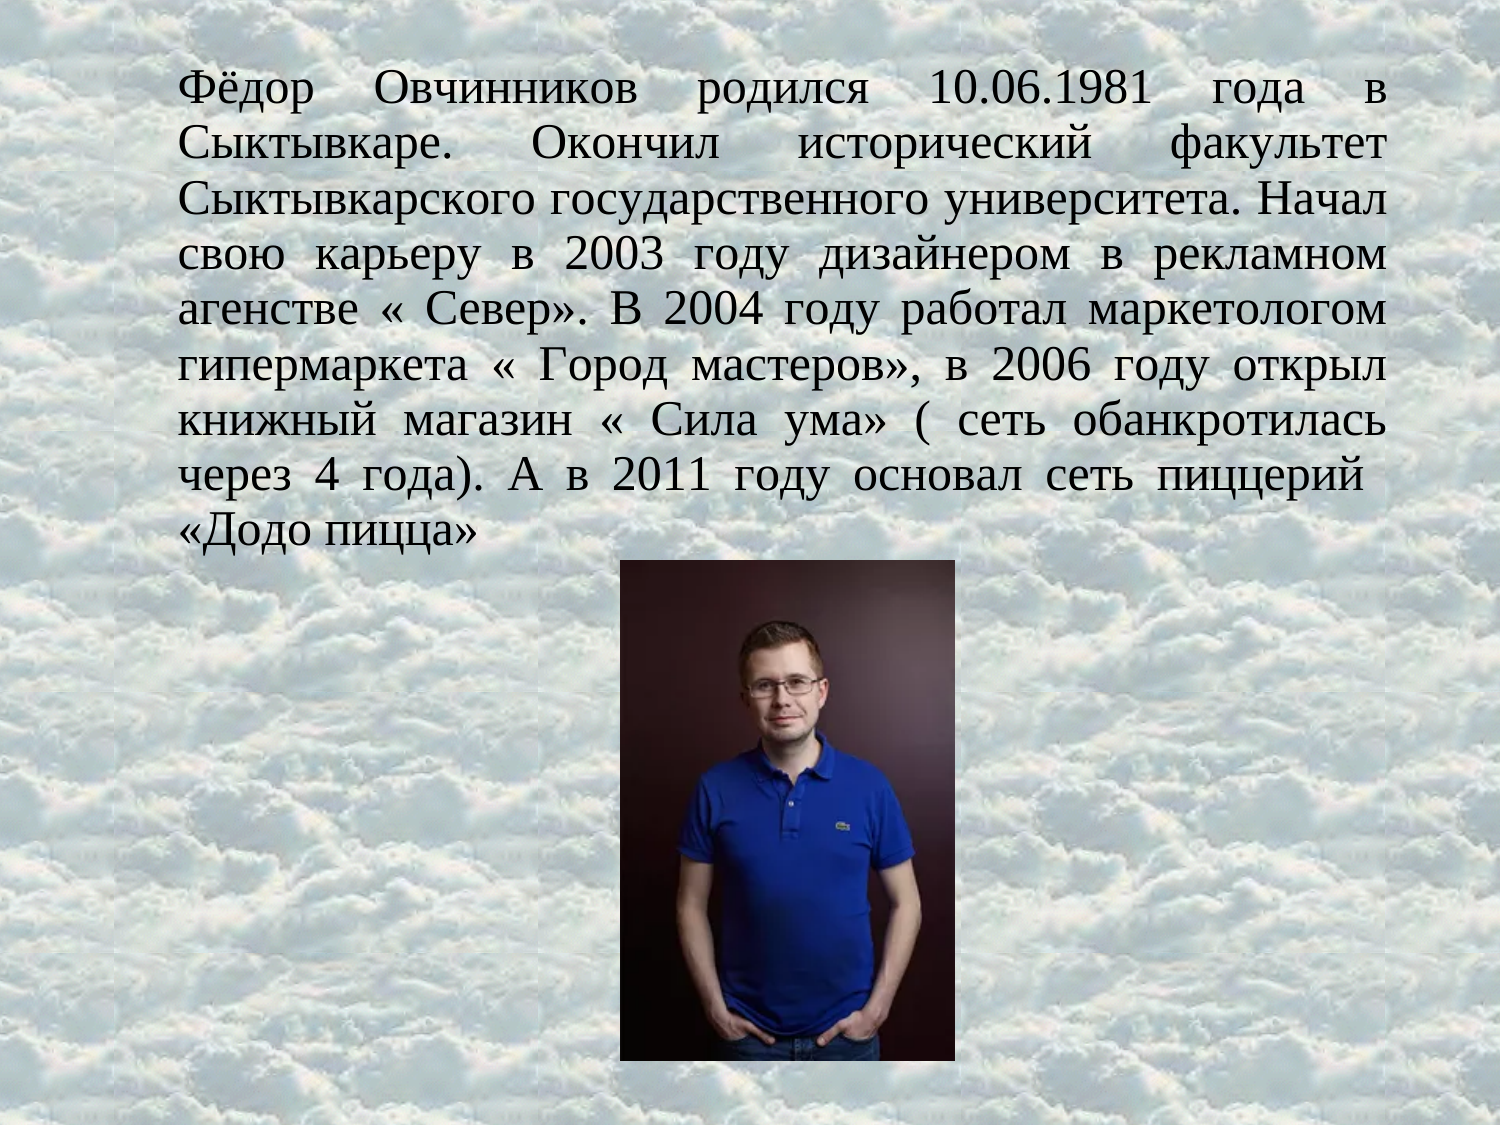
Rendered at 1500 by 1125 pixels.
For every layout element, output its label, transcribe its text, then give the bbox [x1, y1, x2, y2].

picture [0, 0, 1500, 1125]
list Фёдор Овчинников родился 10.06.1981 года в Сыктывкаре. Окончил исторический факультет Сыктывкарского государственного университета. Начал свою карьеру в 2003 году дизайнером в рекламном агенстве « Север». В 2004 году работал маркетологом гипермаркета « Город мастеров», в 2006 году открыл книжный магазин « Сила ума» ( сеть обанкротилась через 4 года). А в 2011 году основал сеть пиццерий «Додо пицца» [106, 58, 1388, 768]
